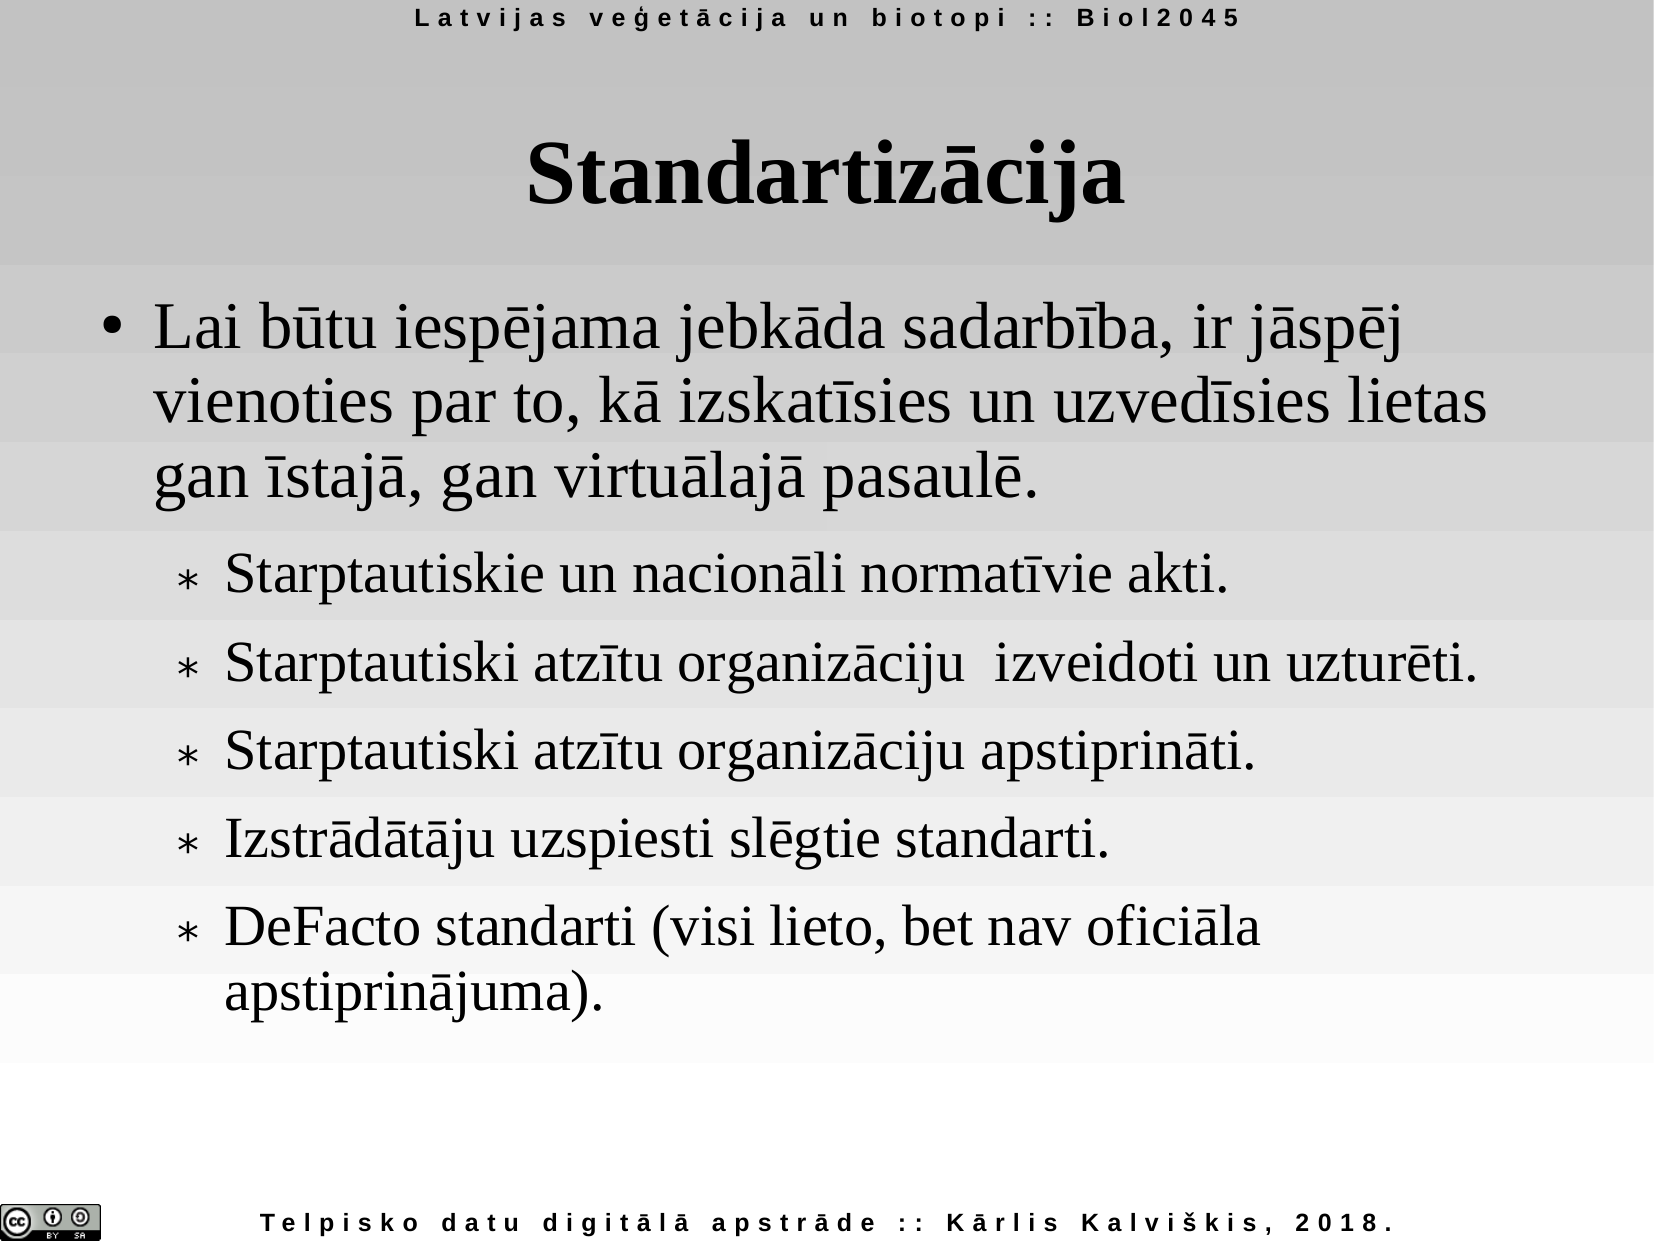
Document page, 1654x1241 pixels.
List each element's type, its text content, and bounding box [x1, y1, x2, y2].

picture [0, 0, 1654, 1241]
list Lai būtu iespējama jebkāda sadarbība, ir jāspēj vienoties par to, kā izskatīsies un uzvedīsies lietas gan īstajā, gan virtuālajā pasaulē. Starptautiskie un nacionāli normatīvie akti. Starptautiski atzītu organizāciju izveidoti un uzturēti. Starptautiski atzītu organizāciju apstiprināti. Izstrādātāju uzspiesti slēgtie standarti. DeFacto standarti (visi lieto, bet nav oficiāla apstiprinājuma). [82, 289, 1571, 1098]
title Standartizācija [29, 49, 1625, 296]
